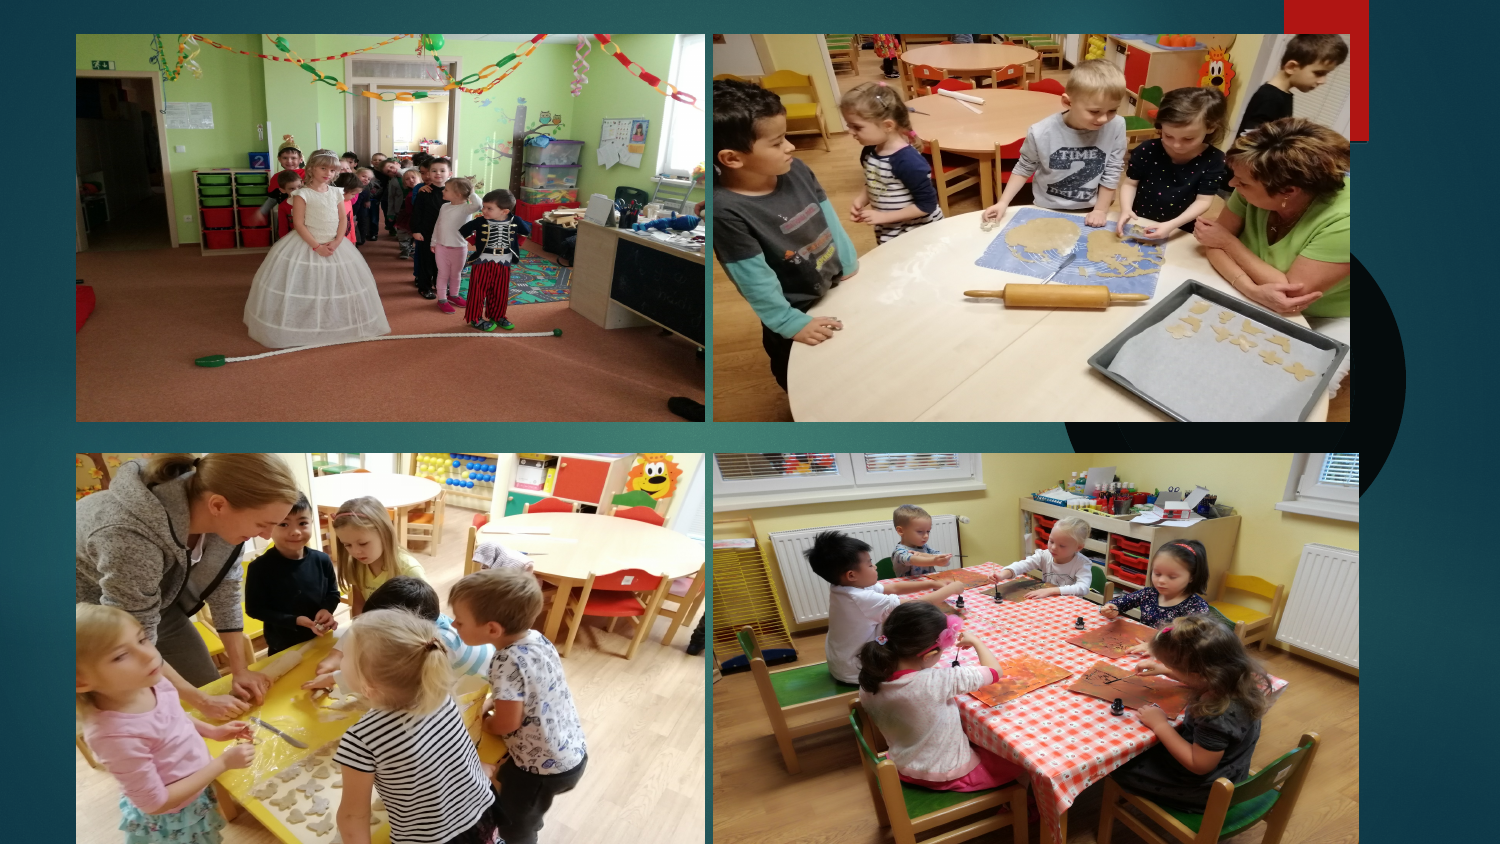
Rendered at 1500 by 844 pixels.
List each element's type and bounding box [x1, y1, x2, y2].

picture [713, 453, 1359, 844]
picture [76, 453, 705, 844]
picture [76, 34, 705, 422]
picture [713, 34, 1350, 422]
